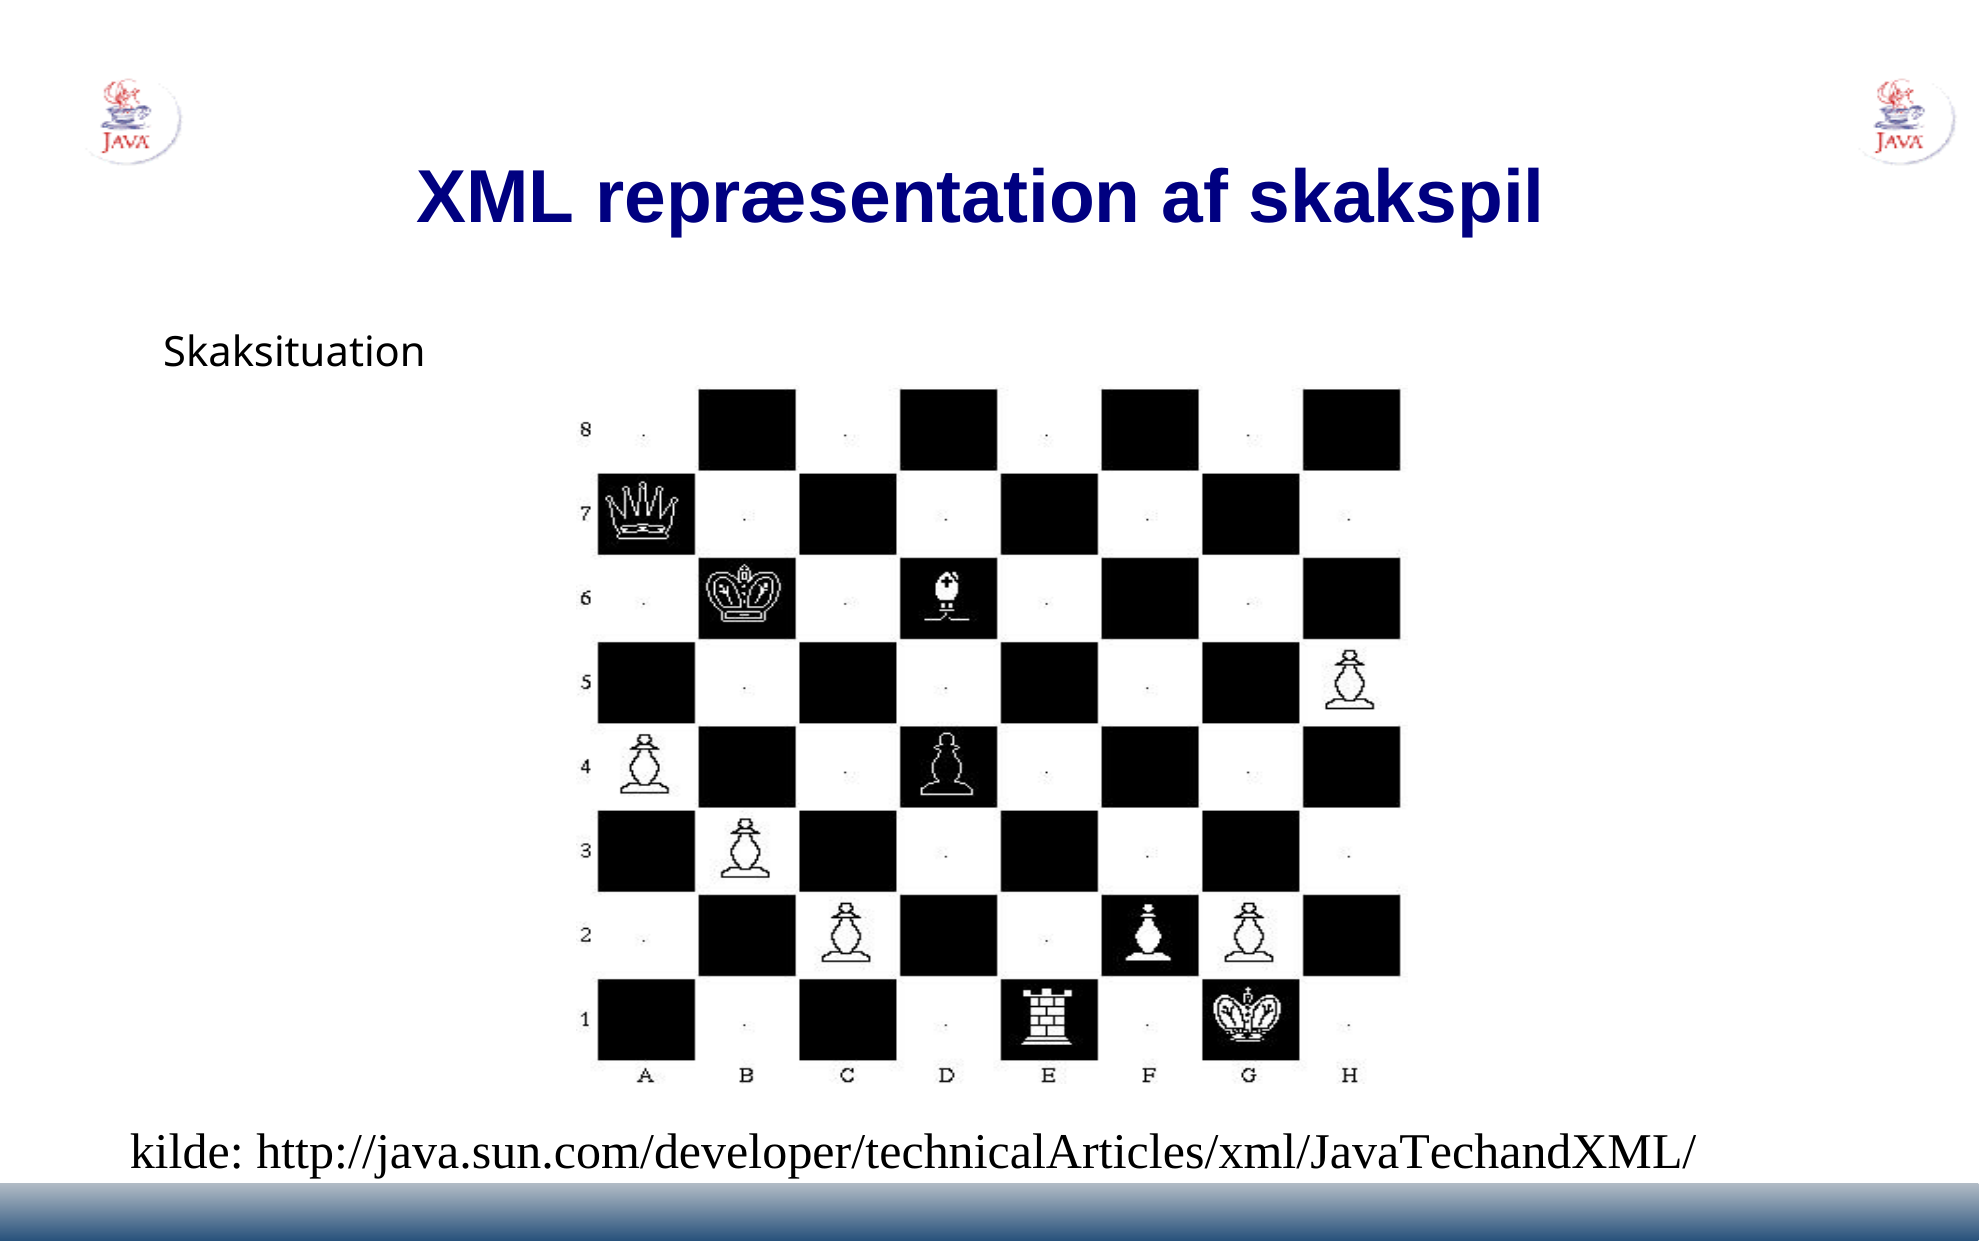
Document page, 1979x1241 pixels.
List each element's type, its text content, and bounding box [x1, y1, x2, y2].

picture [1842, 71, 1961, 169]
picture [69, 71, 187, 169]
list Skaksituation [148, 316, 1830, 1103]
text_box kilde: http://java.sun.com/developer/technicalArticles/xml/JavaTechandXML/ [129, 1124, 1699, 1180]
title XML repræsentation af skakspil [131, 96, 1830, 290]
picture [576, 385, 1408, 1084]
